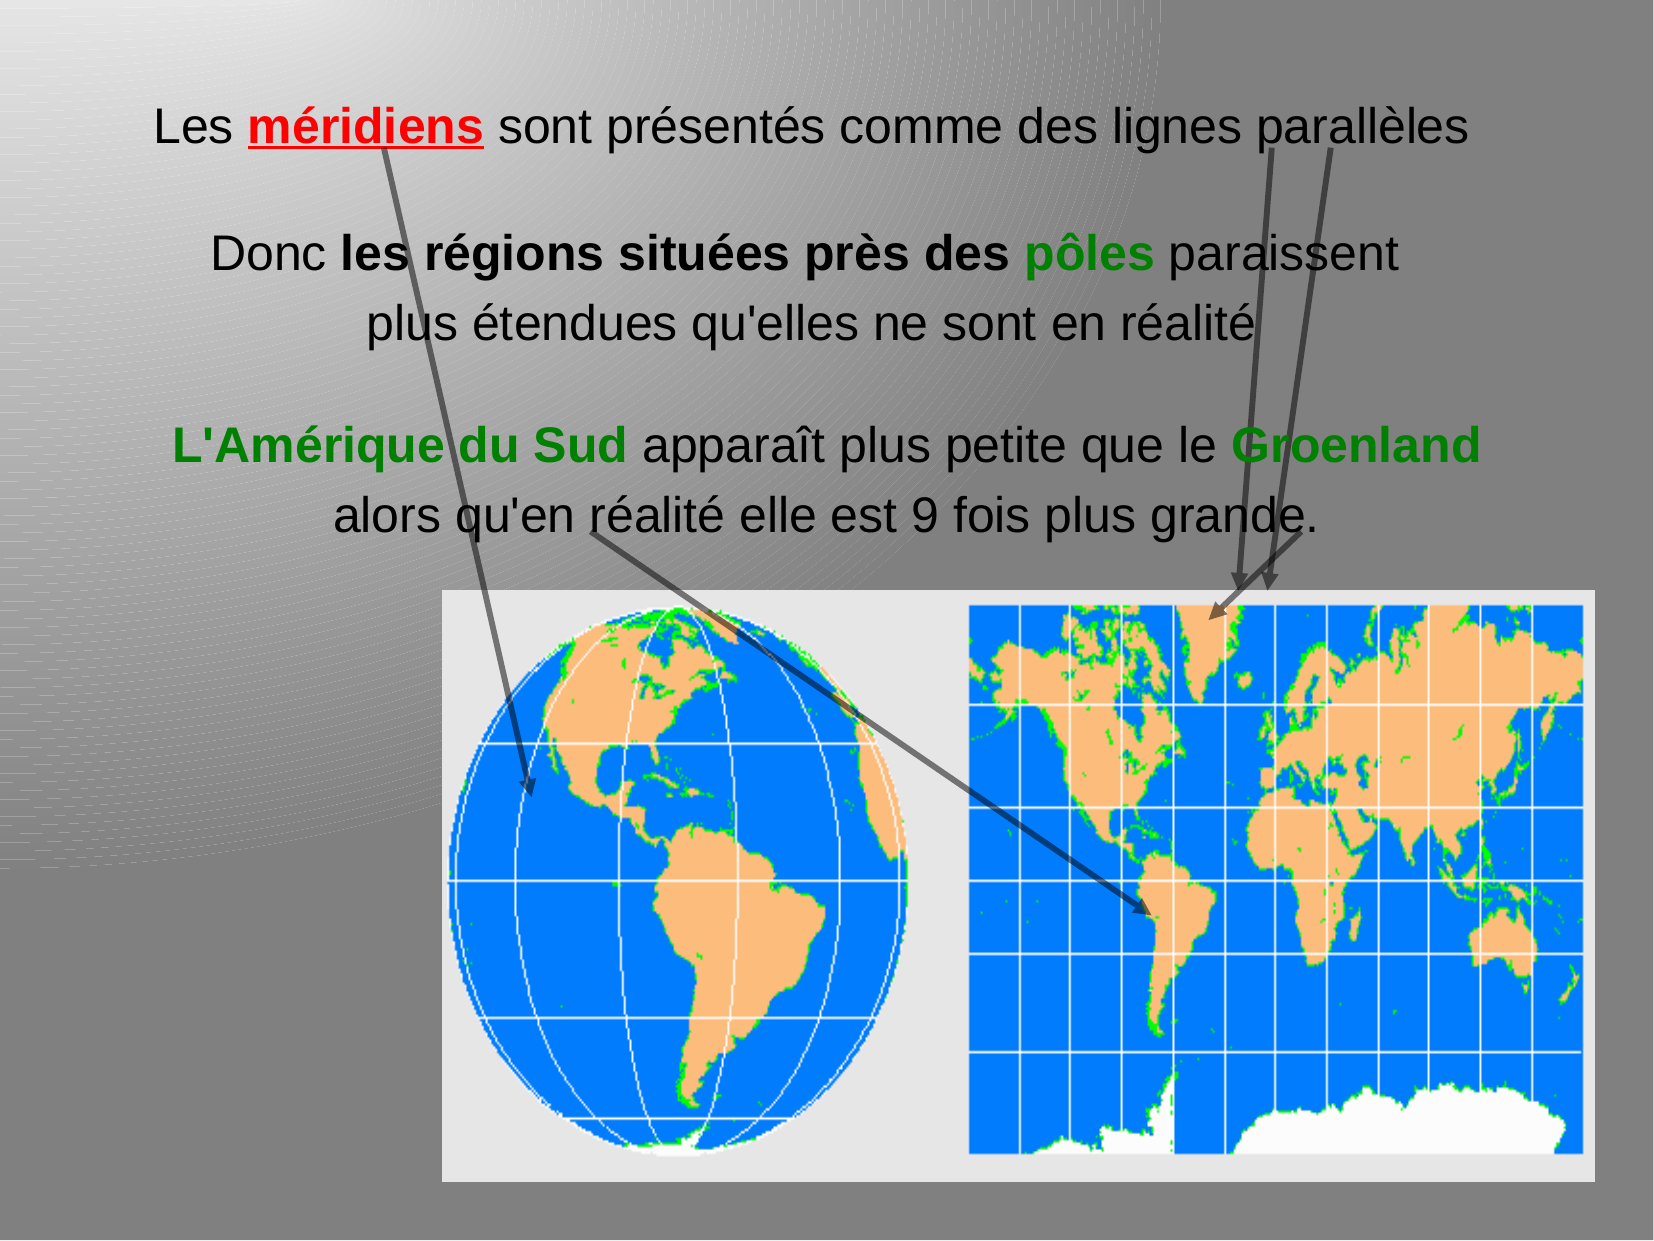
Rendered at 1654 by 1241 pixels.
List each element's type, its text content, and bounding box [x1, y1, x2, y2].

picture [442, 590, 1595, 1182]
text_box Donc les régions situées près des pôles paraissent plus étendues qu'elles ne sont en réalité [88, 177, 1536, 384]
text_box L'Amérique du Sud apparaît plus petite que le Groenland alors qu'en réalité elle est 9 fois plus grande. [118, 383, 1536, 561]
text_box Les méridiens sont présentés comme des lignes parallèles [118, 59, 1506, 177]
